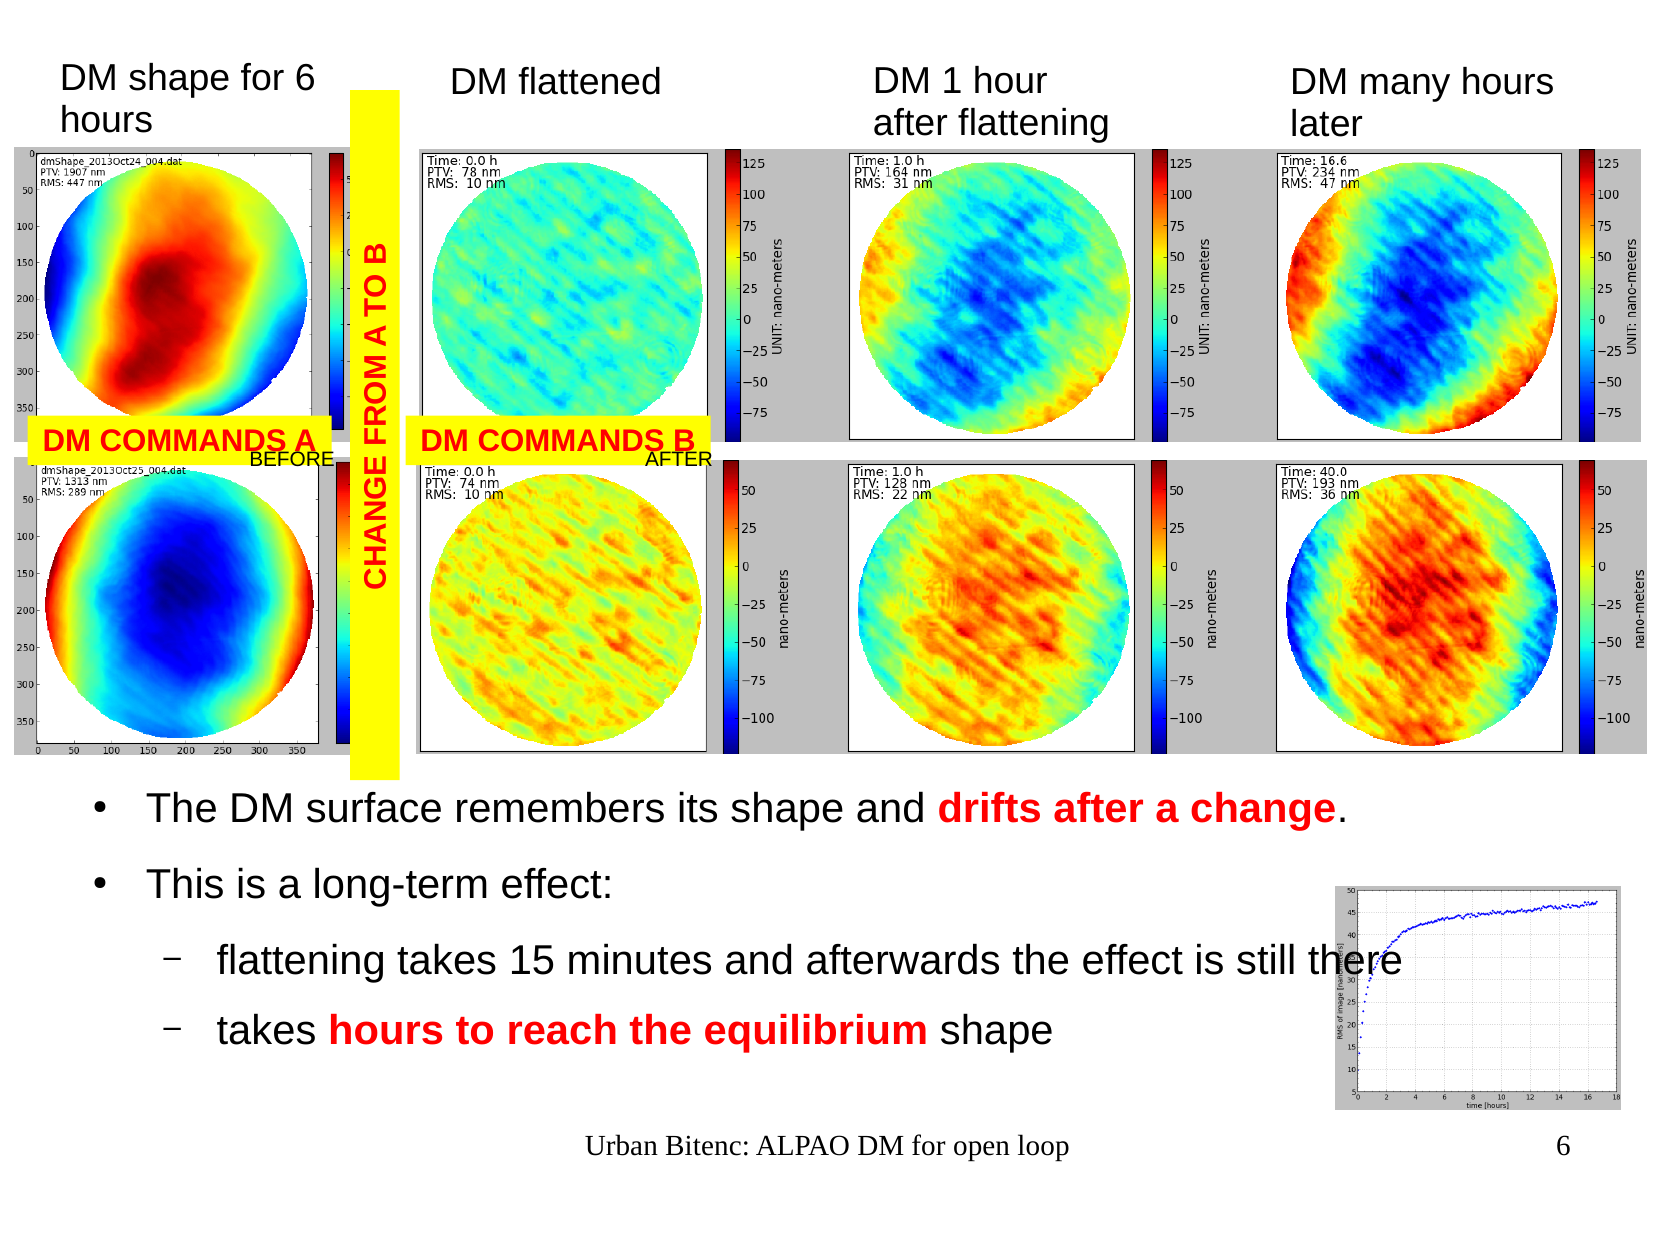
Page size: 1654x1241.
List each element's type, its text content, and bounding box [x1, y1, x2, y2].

text_box DM flattened [435, 52, 677, 152]
picture [416, 460, 1647, 754]
text_box AFTER [630, 440, 728, 479]
text_box CHANGE FROM A TO B [350, 90, 400, 781]
text_box DM COMMANDS A [27, 415, 332, 466]
text_box DM shape for 6 hours [45, 49, 331, 149]
list The DM surface remembers its shape and drifts after a change. This is a long-term effect: flattening takes 15 minutes and afterwards the effect is still there takes hours to reach the equilibrium shape [74, 784, 1531, 1126]
text_box BEFORE [234, 440, 350, 479]
picture [419, 149, 1641, 442]
text_box DM many hours later [1275, 53, 1570, 153]
text_box DM 1 hour after flattening [858, 52, 1126, 152]
picture [14, 147, 350, 442]
picture [14, 457, 350, 755]
picture [1531, 886, 1621, 1111]
text_box DM COMMANDS B [405, 415, 711, 466]
